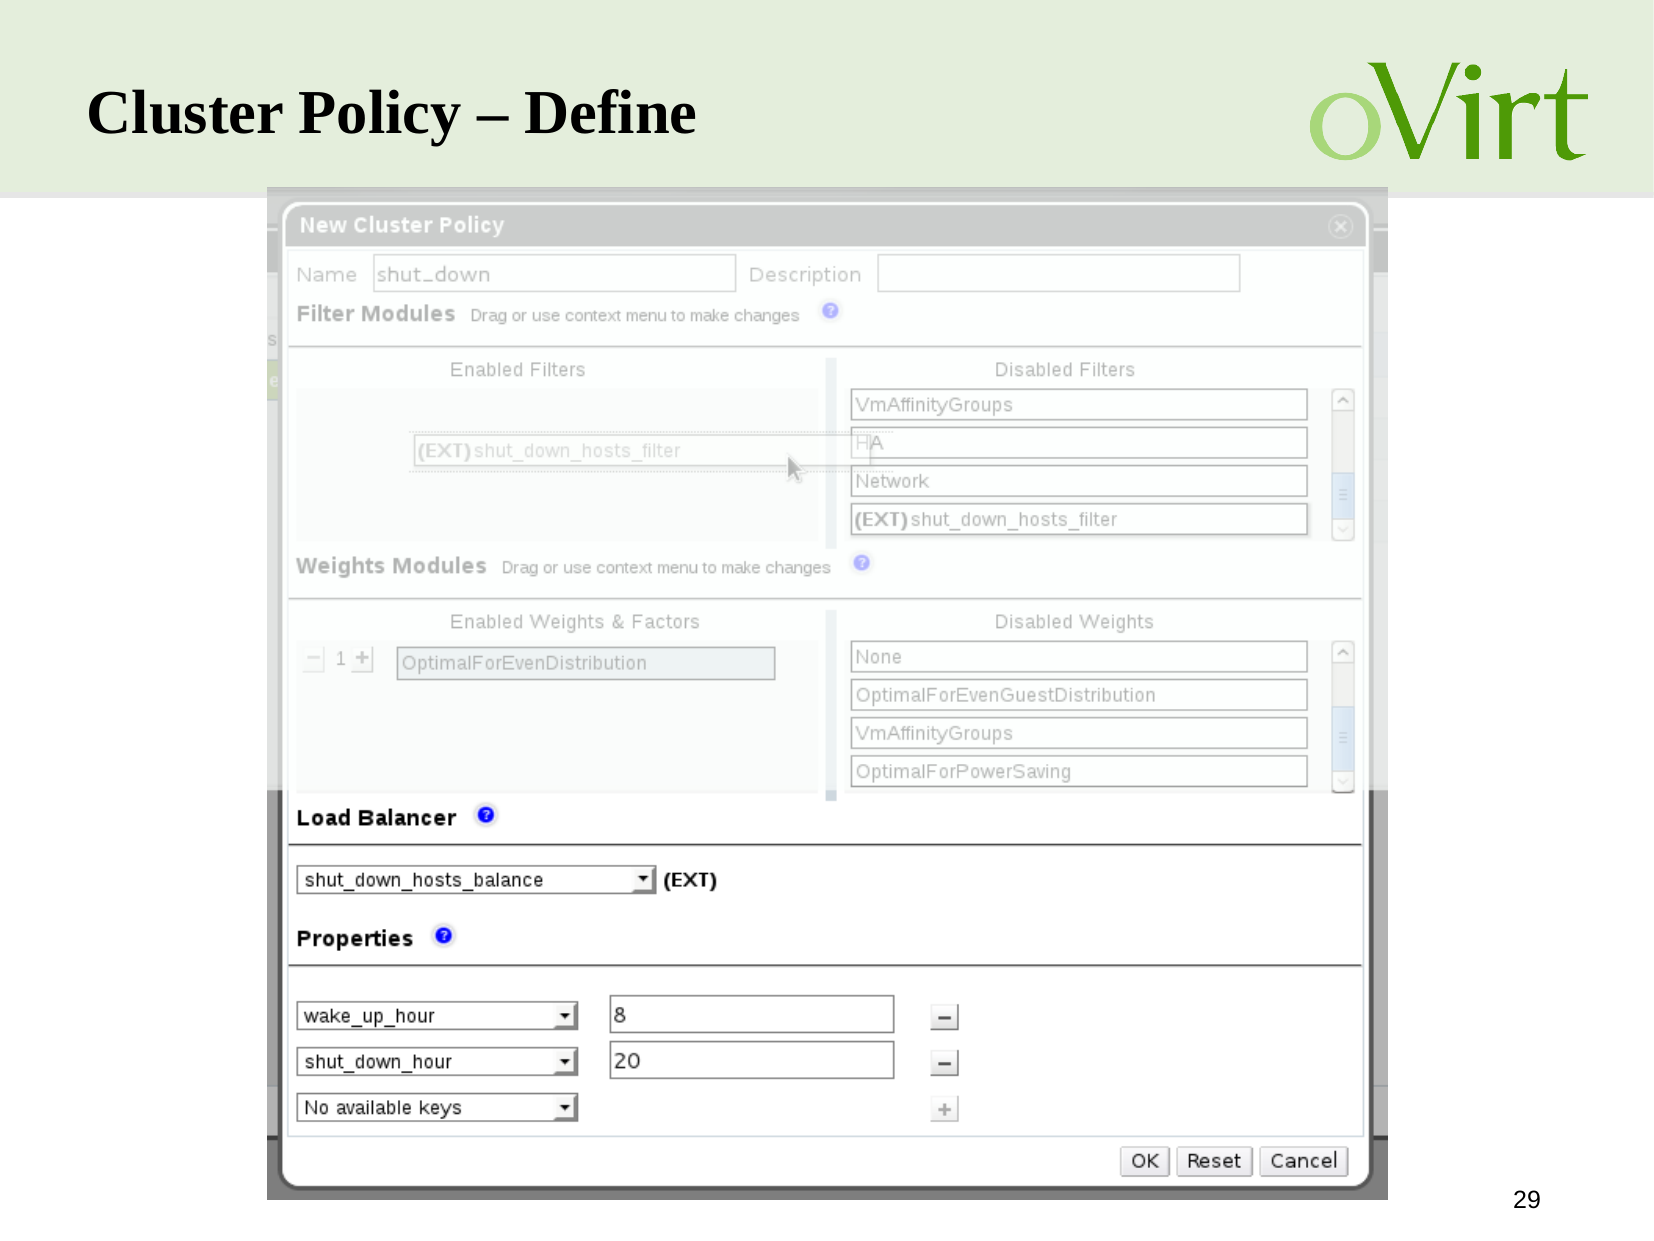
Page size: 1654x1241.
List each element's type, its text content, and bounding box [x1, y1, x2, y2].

title Cluster Policy – Define [86, 36, 1307, 188]
picture [267, 187, 1388, 1201]
picture [1307, 36, 1613, 180]
